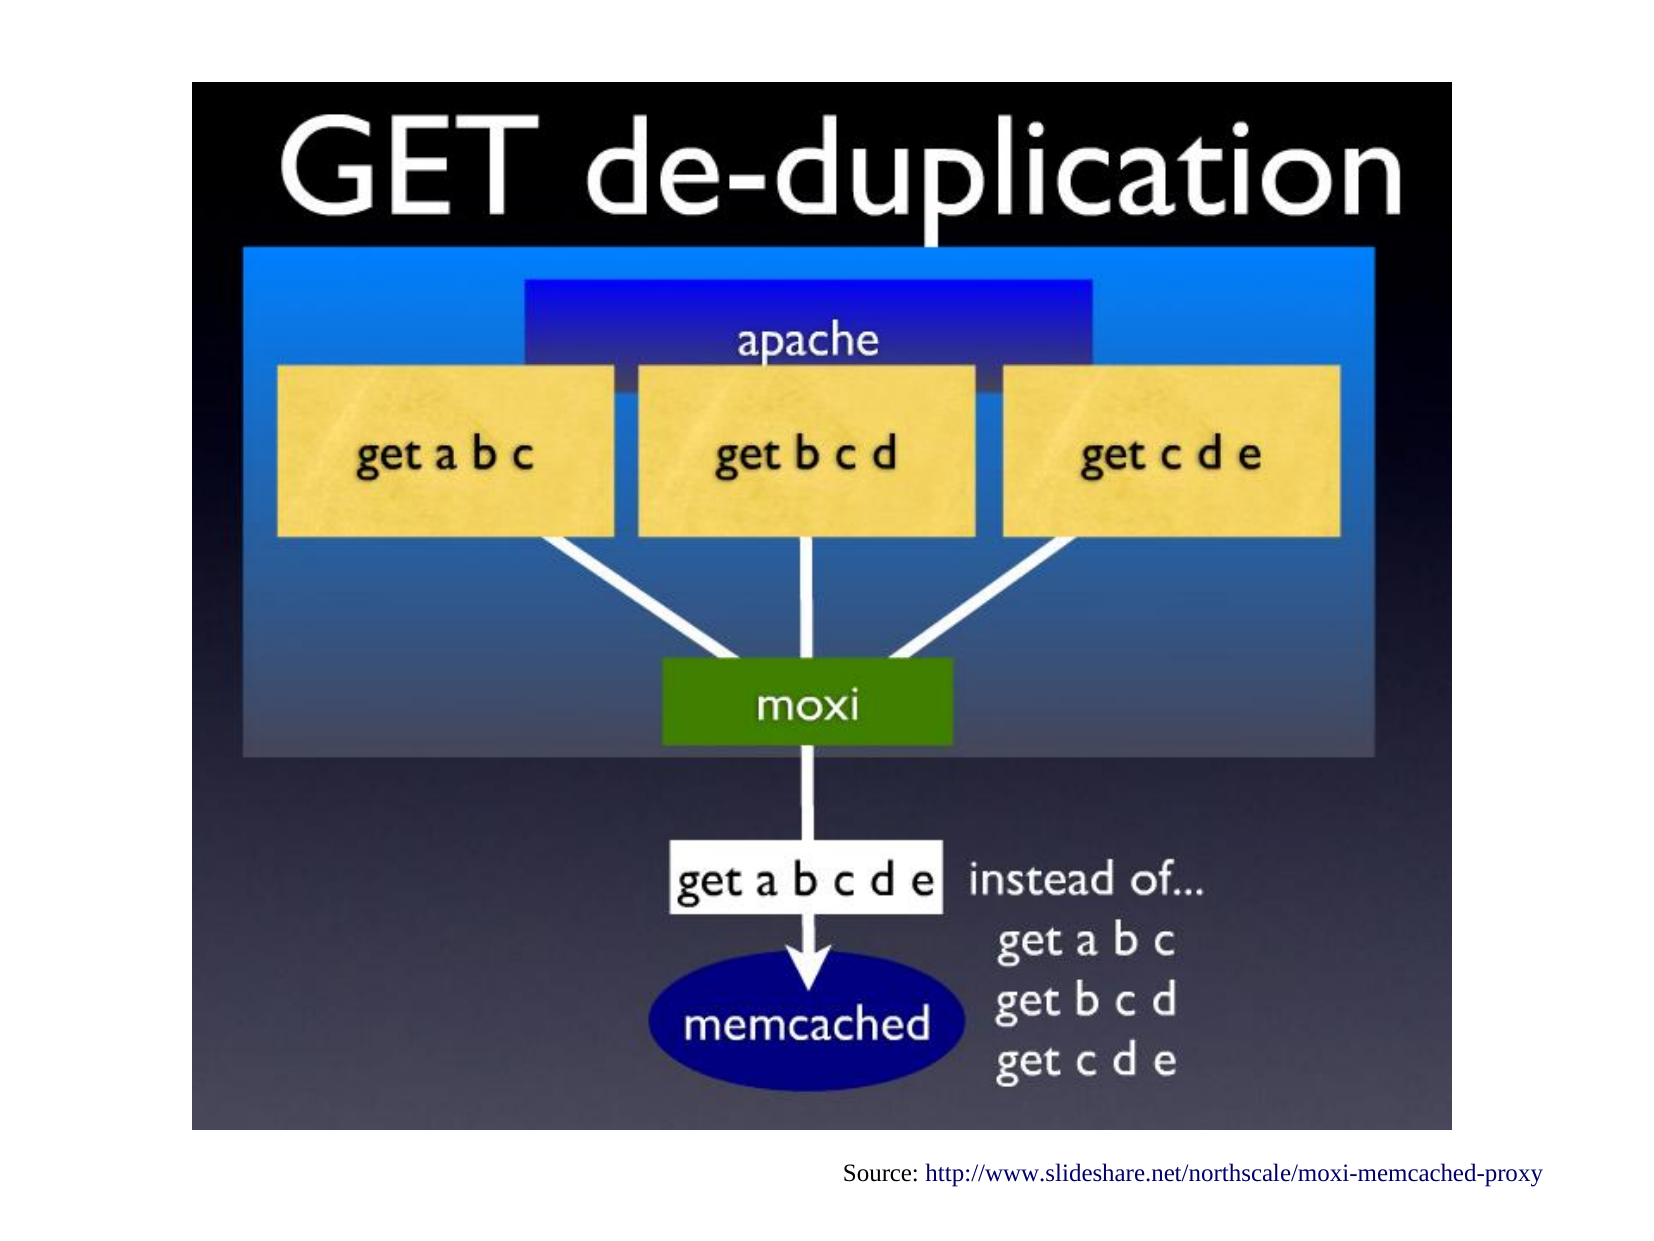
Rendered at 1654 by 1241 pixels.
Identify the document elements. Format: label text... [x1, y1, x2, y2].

picture [192, 82, 1452, 1130]
text_box Source: http://www.slideshare.net/northscale/moxi-memcached-proxy [828, 1149, 1559, 1195]
